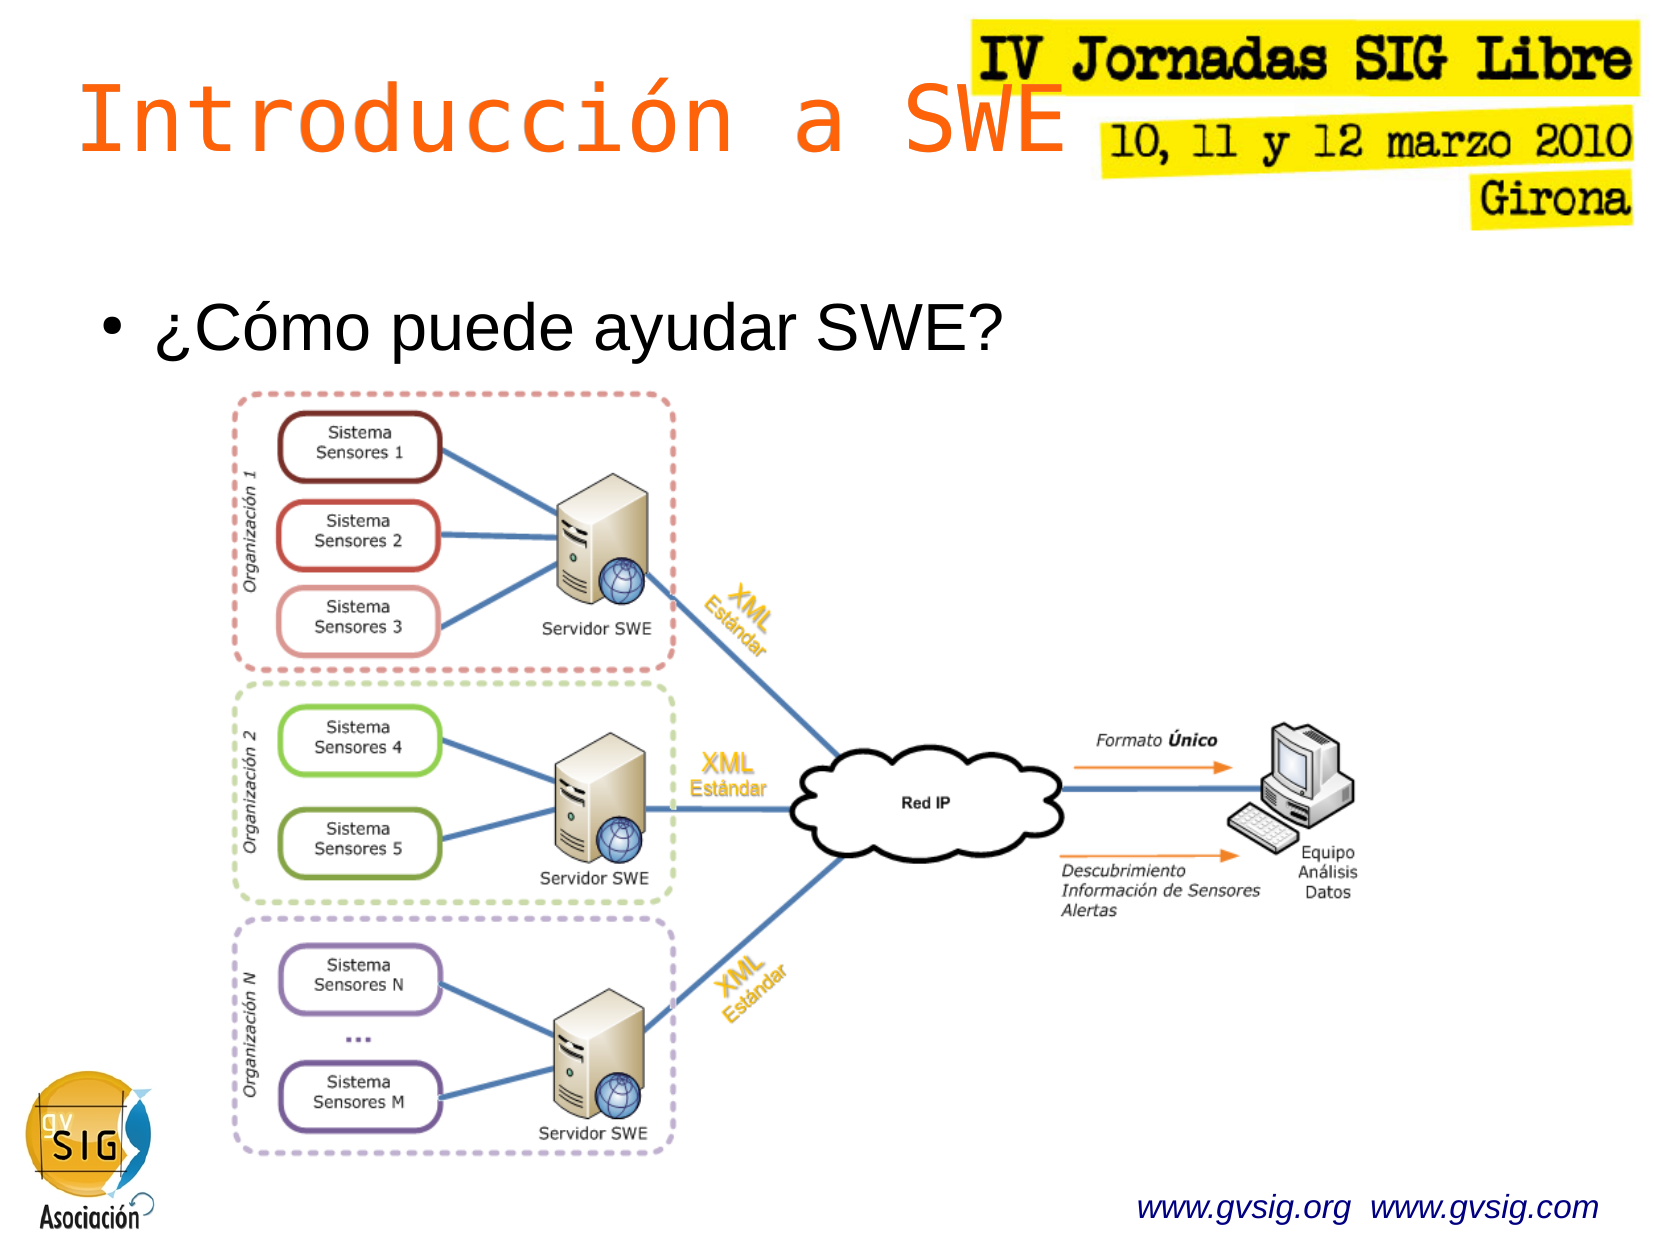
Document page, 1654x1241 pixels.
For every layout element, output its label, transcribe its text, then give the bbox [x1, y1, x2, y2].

picture [230, 389, 1365, 1158]
list ¿Cómo puede ayudar SWE? [82, 290, 1571, 1109]
picture [956, 0, 1654, 276]
picture [0, 1062, 178, 1241]
text_box Introducción a SWE [59, 59, 1471, 182]
